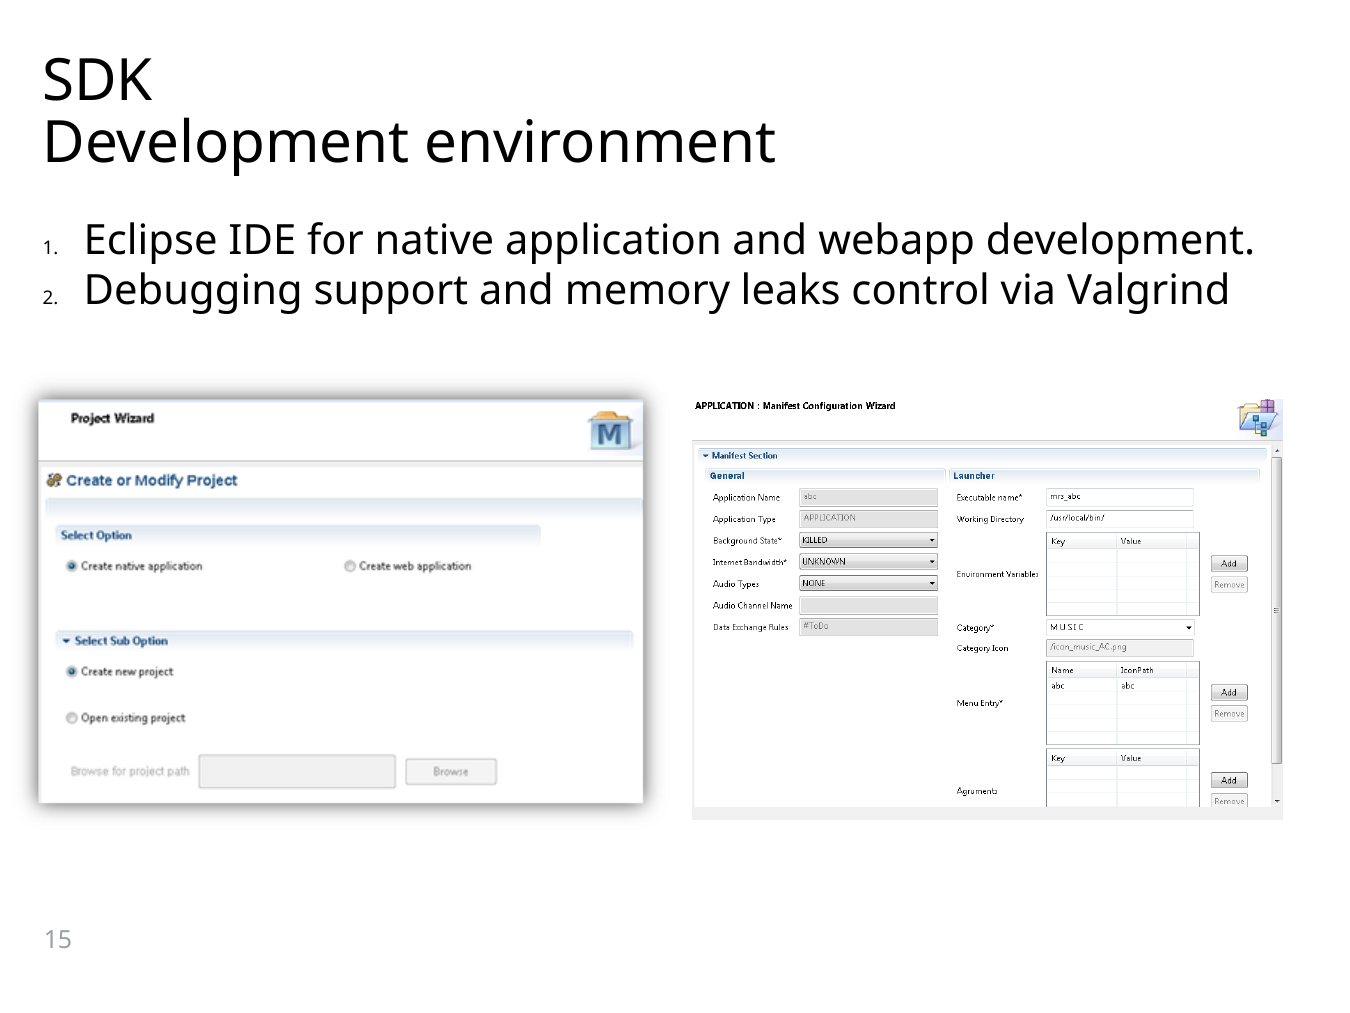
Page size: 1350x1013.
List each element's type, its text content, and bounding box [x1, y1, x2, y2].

text_box 15 [43, 923, 91, 991]
picture [9, 370, 673, 833]
text_box Eclipse IDE for native application and webapp development. Debugging support and memory leaks control via Valgrind [42, 212, 1303, 896]
text_box SDK Development environment [42, 42, 1055, 170]
picture [692, 399, 1283, 820]
